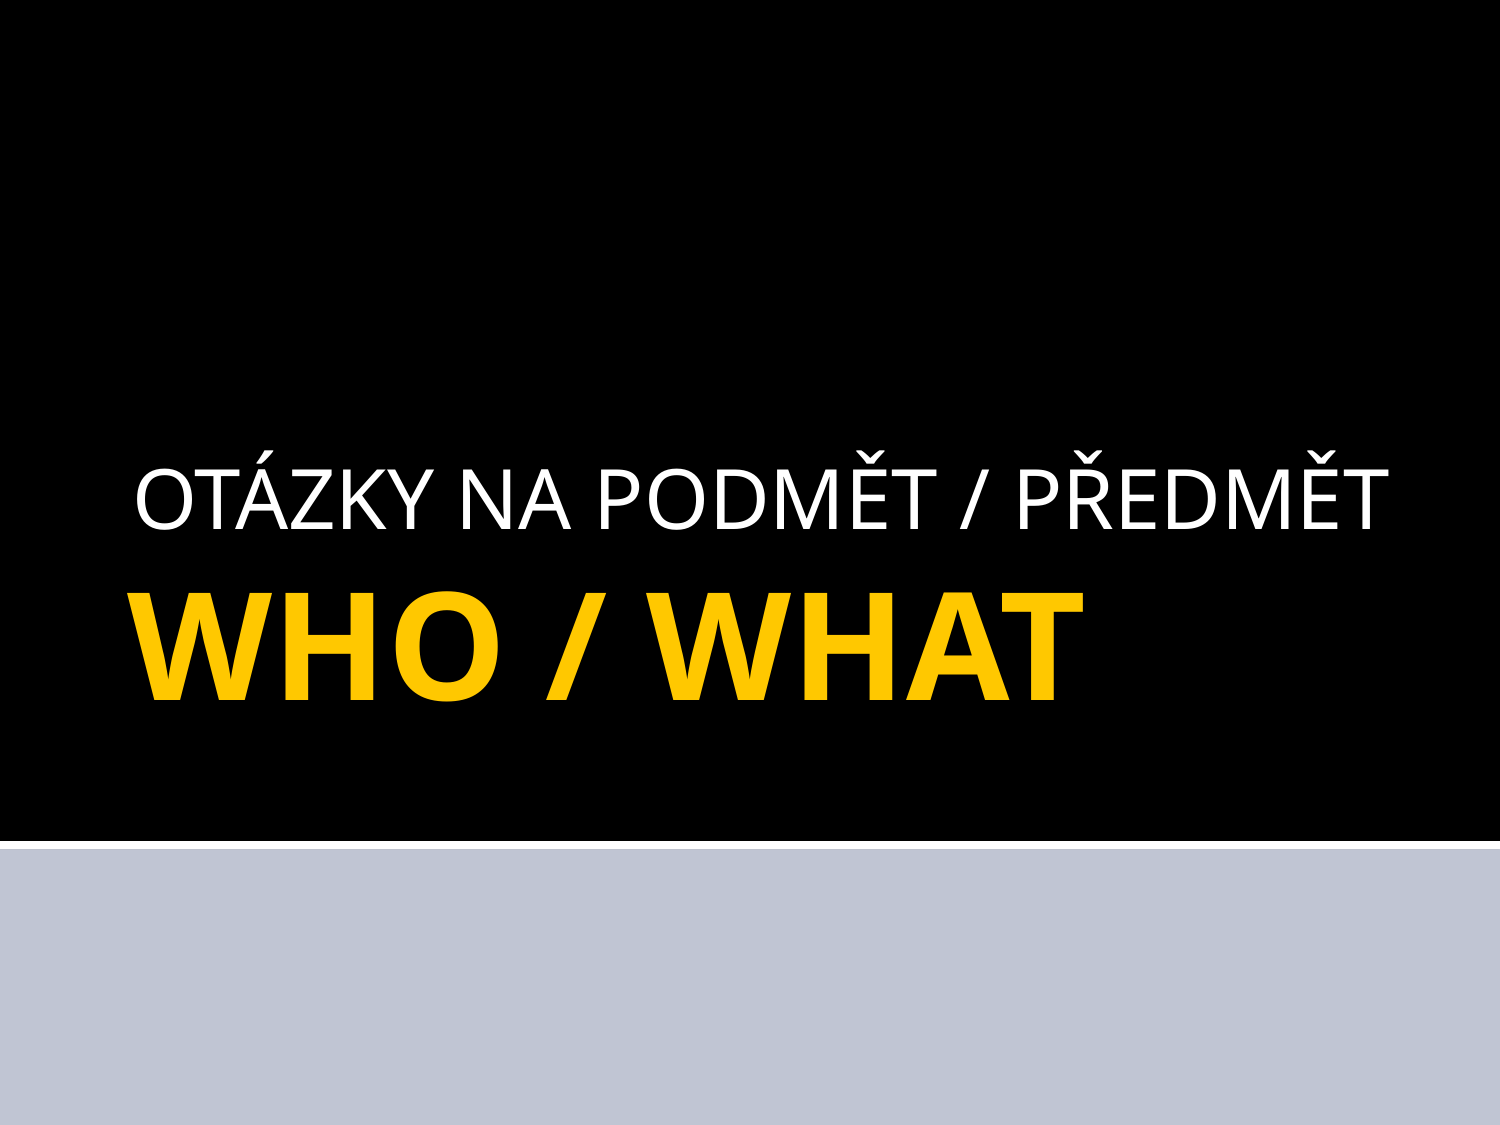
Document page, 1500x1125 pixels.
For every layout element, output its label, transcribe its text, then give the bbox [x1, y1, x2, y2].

title WHO / WHAT [112, 550, 1438, 826]
subtitle OTÁZKY NA PODMĚT / PŘEDMĚT [112, 299, 1438, 547]
